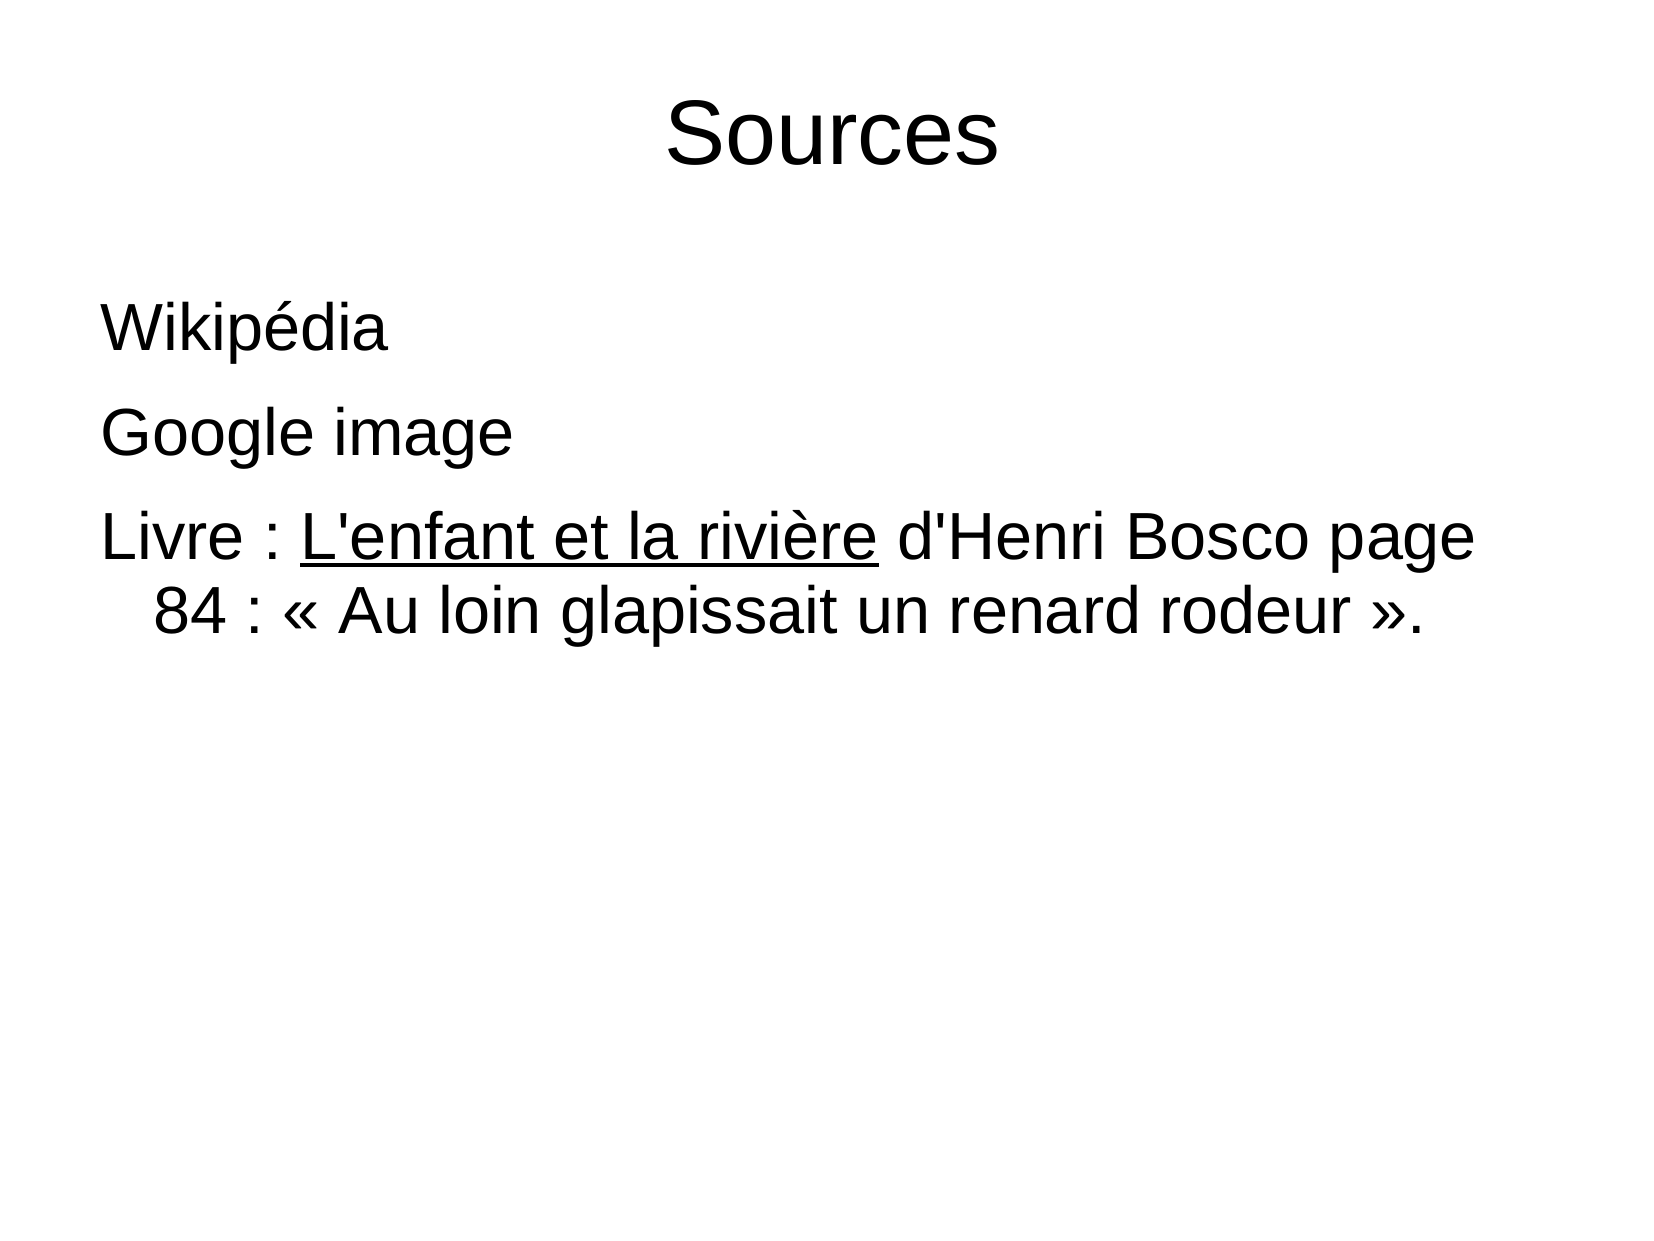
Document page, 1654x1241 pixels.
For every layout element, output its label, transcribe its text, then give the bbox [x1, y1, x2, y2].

title Sources [88, 29, 1577, 237]
list Wikipédia Google image Livre : L'enfant et la rivière d'Henri Bosco page 84 : « Au loin glapissait un renard rodeur ». [82, 290, 1571, 995]
